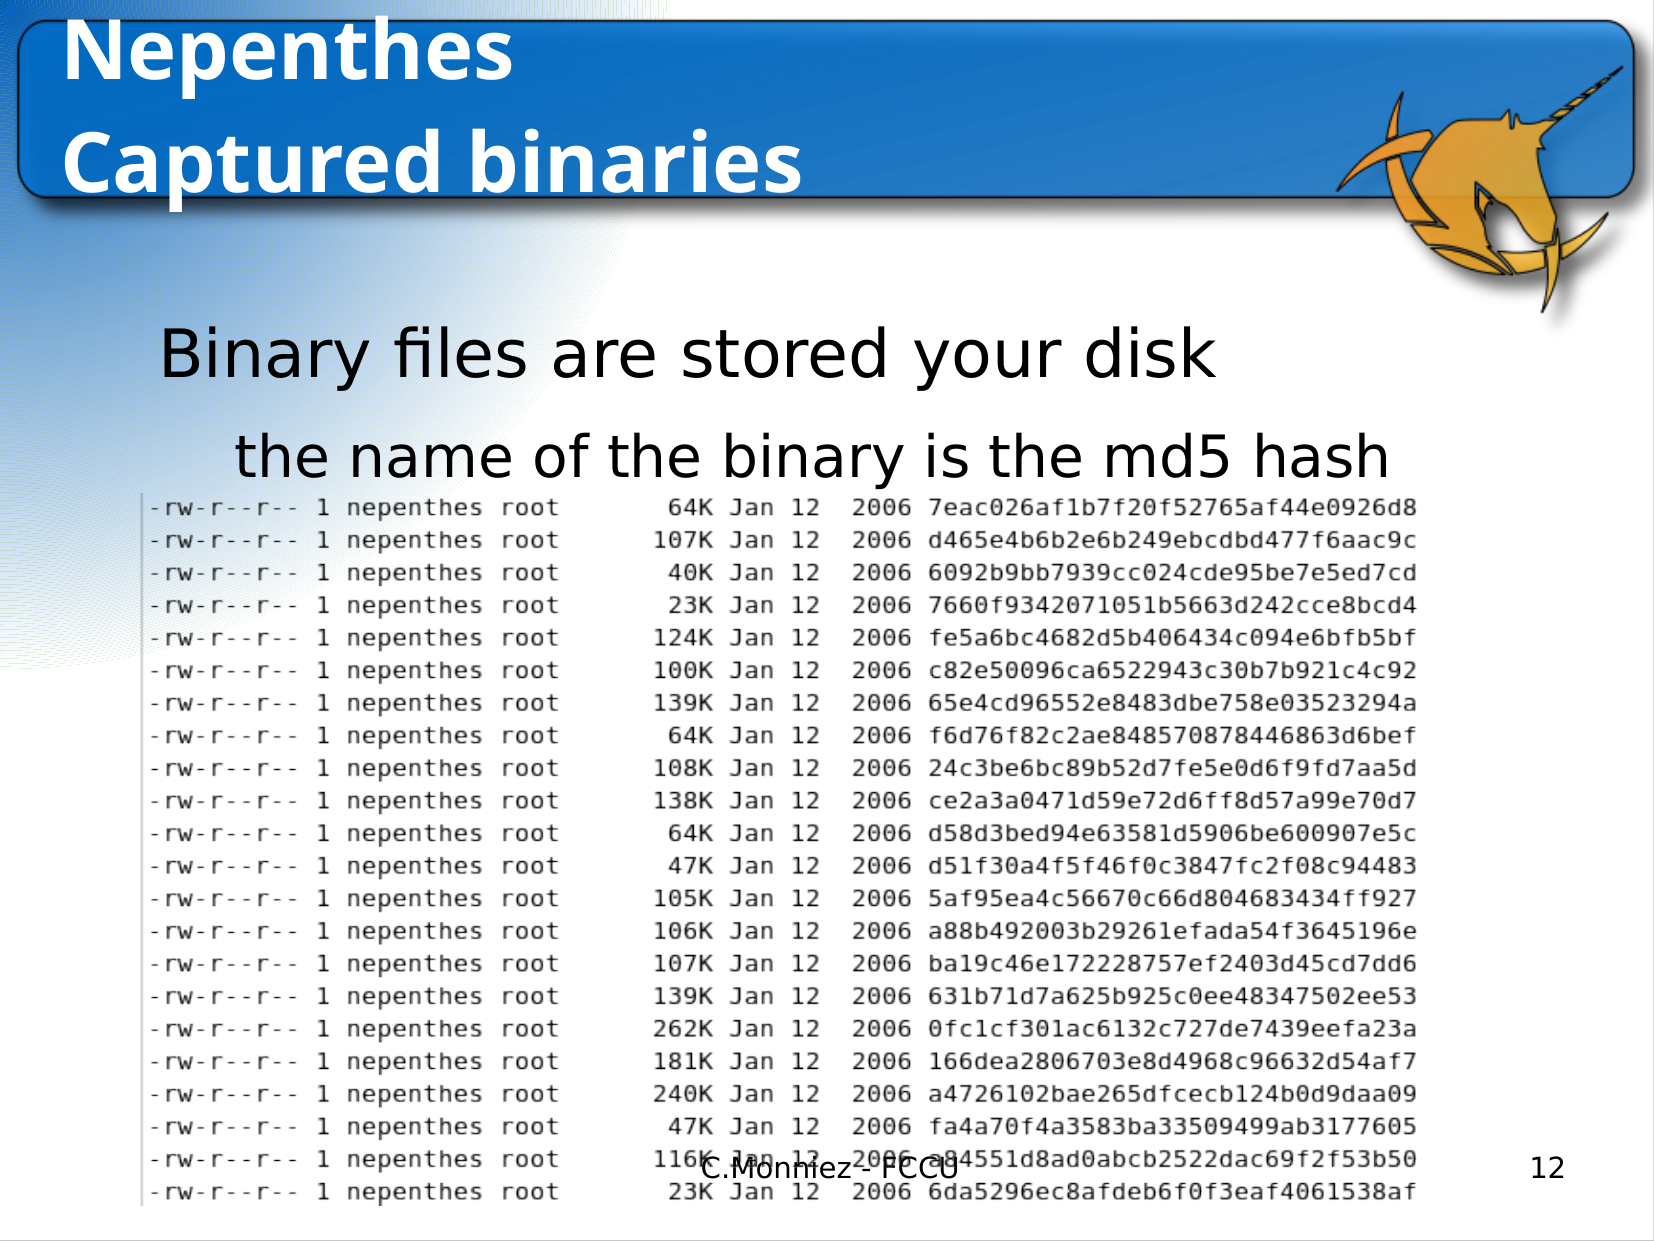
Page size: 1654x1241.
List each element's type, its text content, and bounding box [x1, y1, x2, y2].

picture [0, 0, 1654, 1241]
title Nepenthes Captured binaries [59, 0, 1388, 208]
list Binary files are stored your disk the name of the binary is the md5 hash [140, 315, 1629, 1120]
